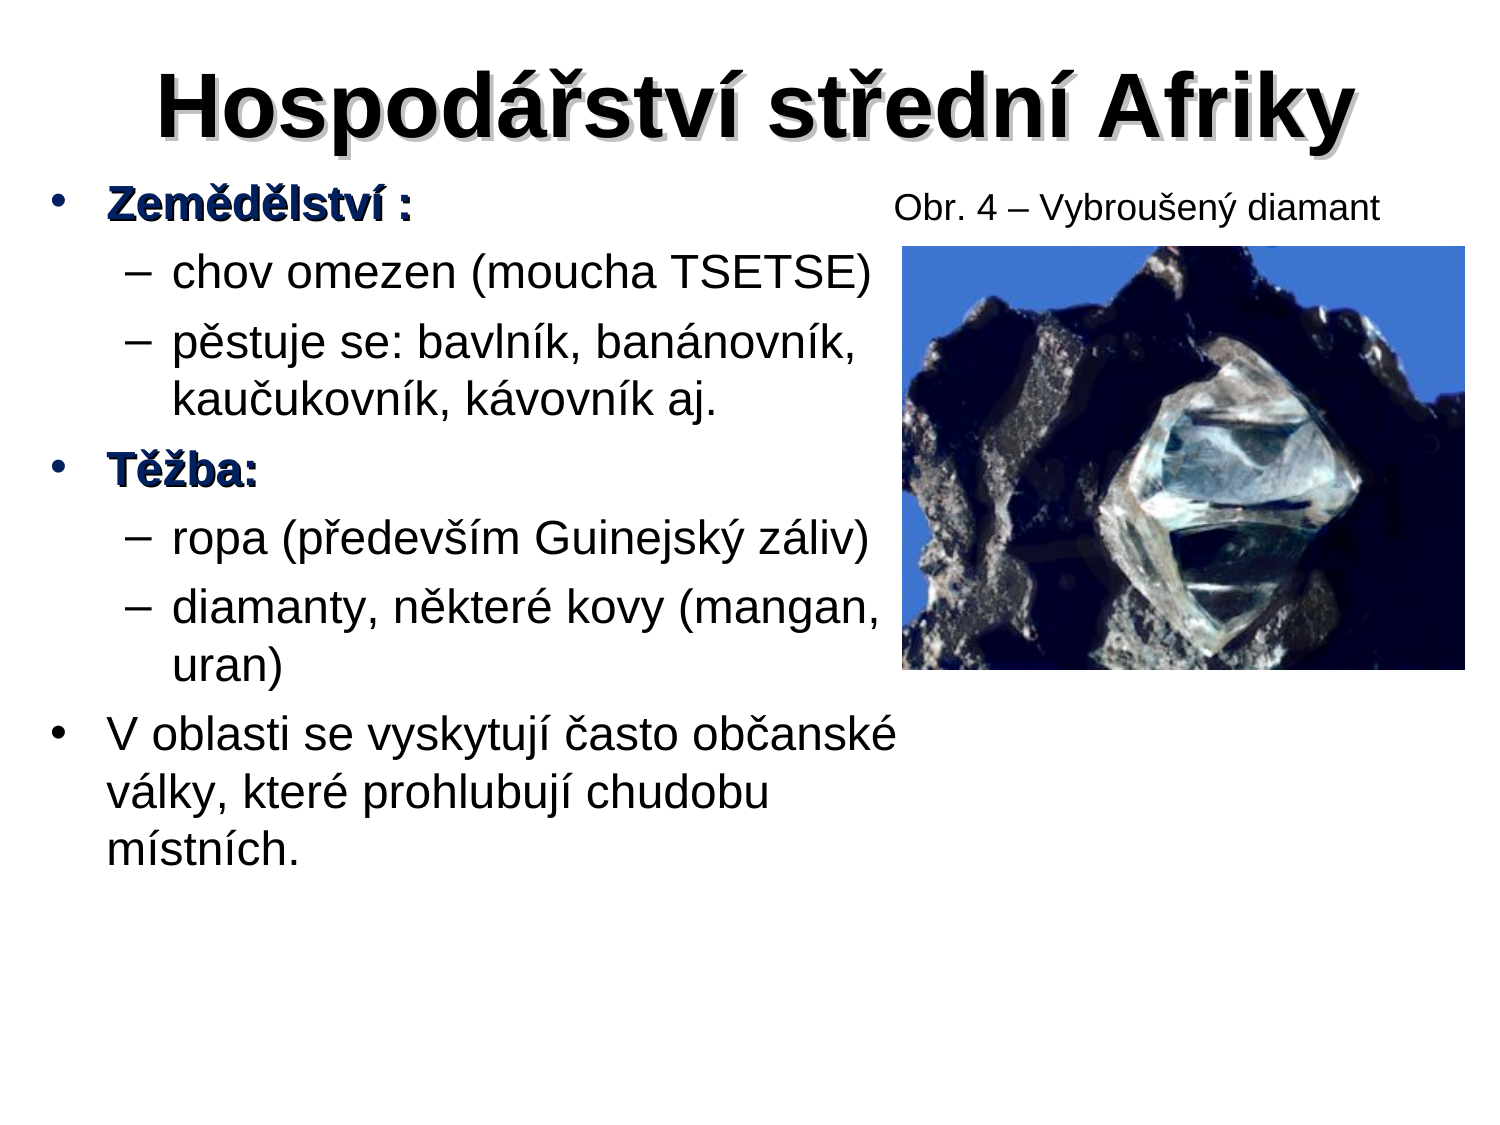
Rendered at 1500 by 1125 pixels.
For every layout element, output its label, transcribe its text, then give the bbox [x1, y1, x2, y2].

list Zemědělství : chov omezen (moucha TSETSE) pěstuje se: bavlník, banánovník, kaučukovník, kávovník aj. Těžba: ropa (především Guinejský záliv) diamanty, některé kovy (mangan, uran) V oblasti se vyskytují často občanské války, které prohlubují chudobu místních. [35, 163, 985, 997]
title Hospodářství střední Afriky [82, 23, 1433, 175]
text_box Obr. 4 – Vybroušený diamant [878, 175, 1454, 237]
picture [902, 246, 1465, 670]
